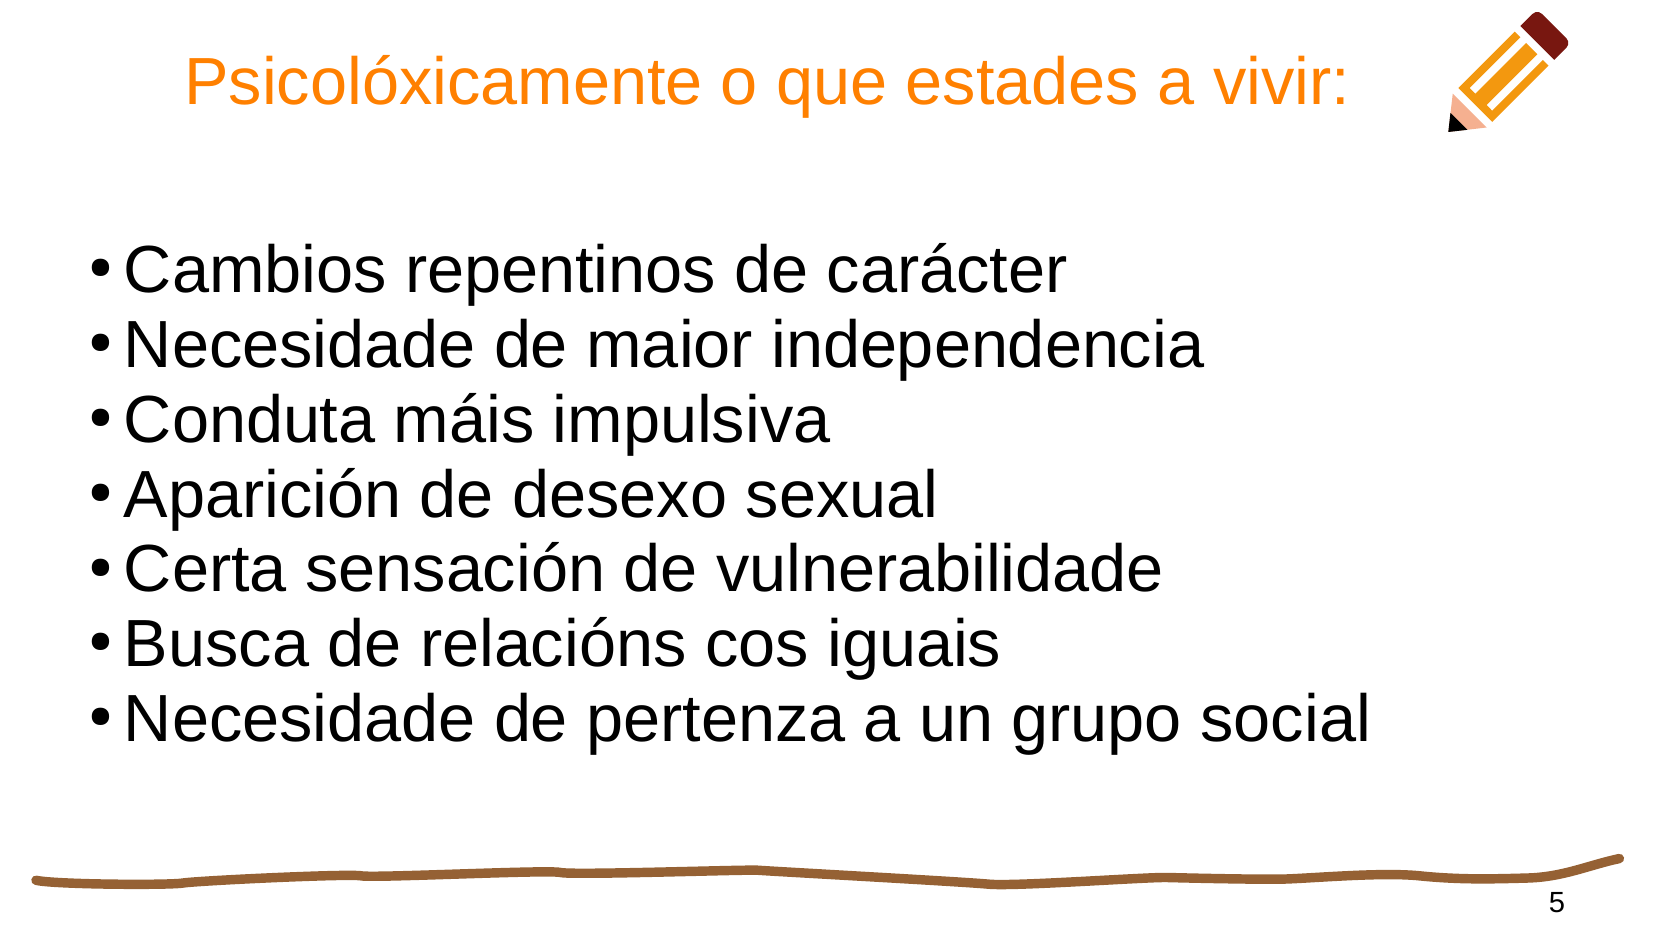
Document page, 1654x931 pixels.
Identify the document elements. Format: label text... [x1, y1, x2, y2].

subtitle Cambios repentinos de carácter Necesidade de maior independencia Conduta máis impulsiva Aparición de desexo sexual Certa sensación de vulnerabilidade Busca de relacións cos iguais Necesidade de pertenza a un grupo social [88, 206, 1565, 857]
title Psicolóxicamente o que estades a vivir: [88, 29, 1447, 133]
